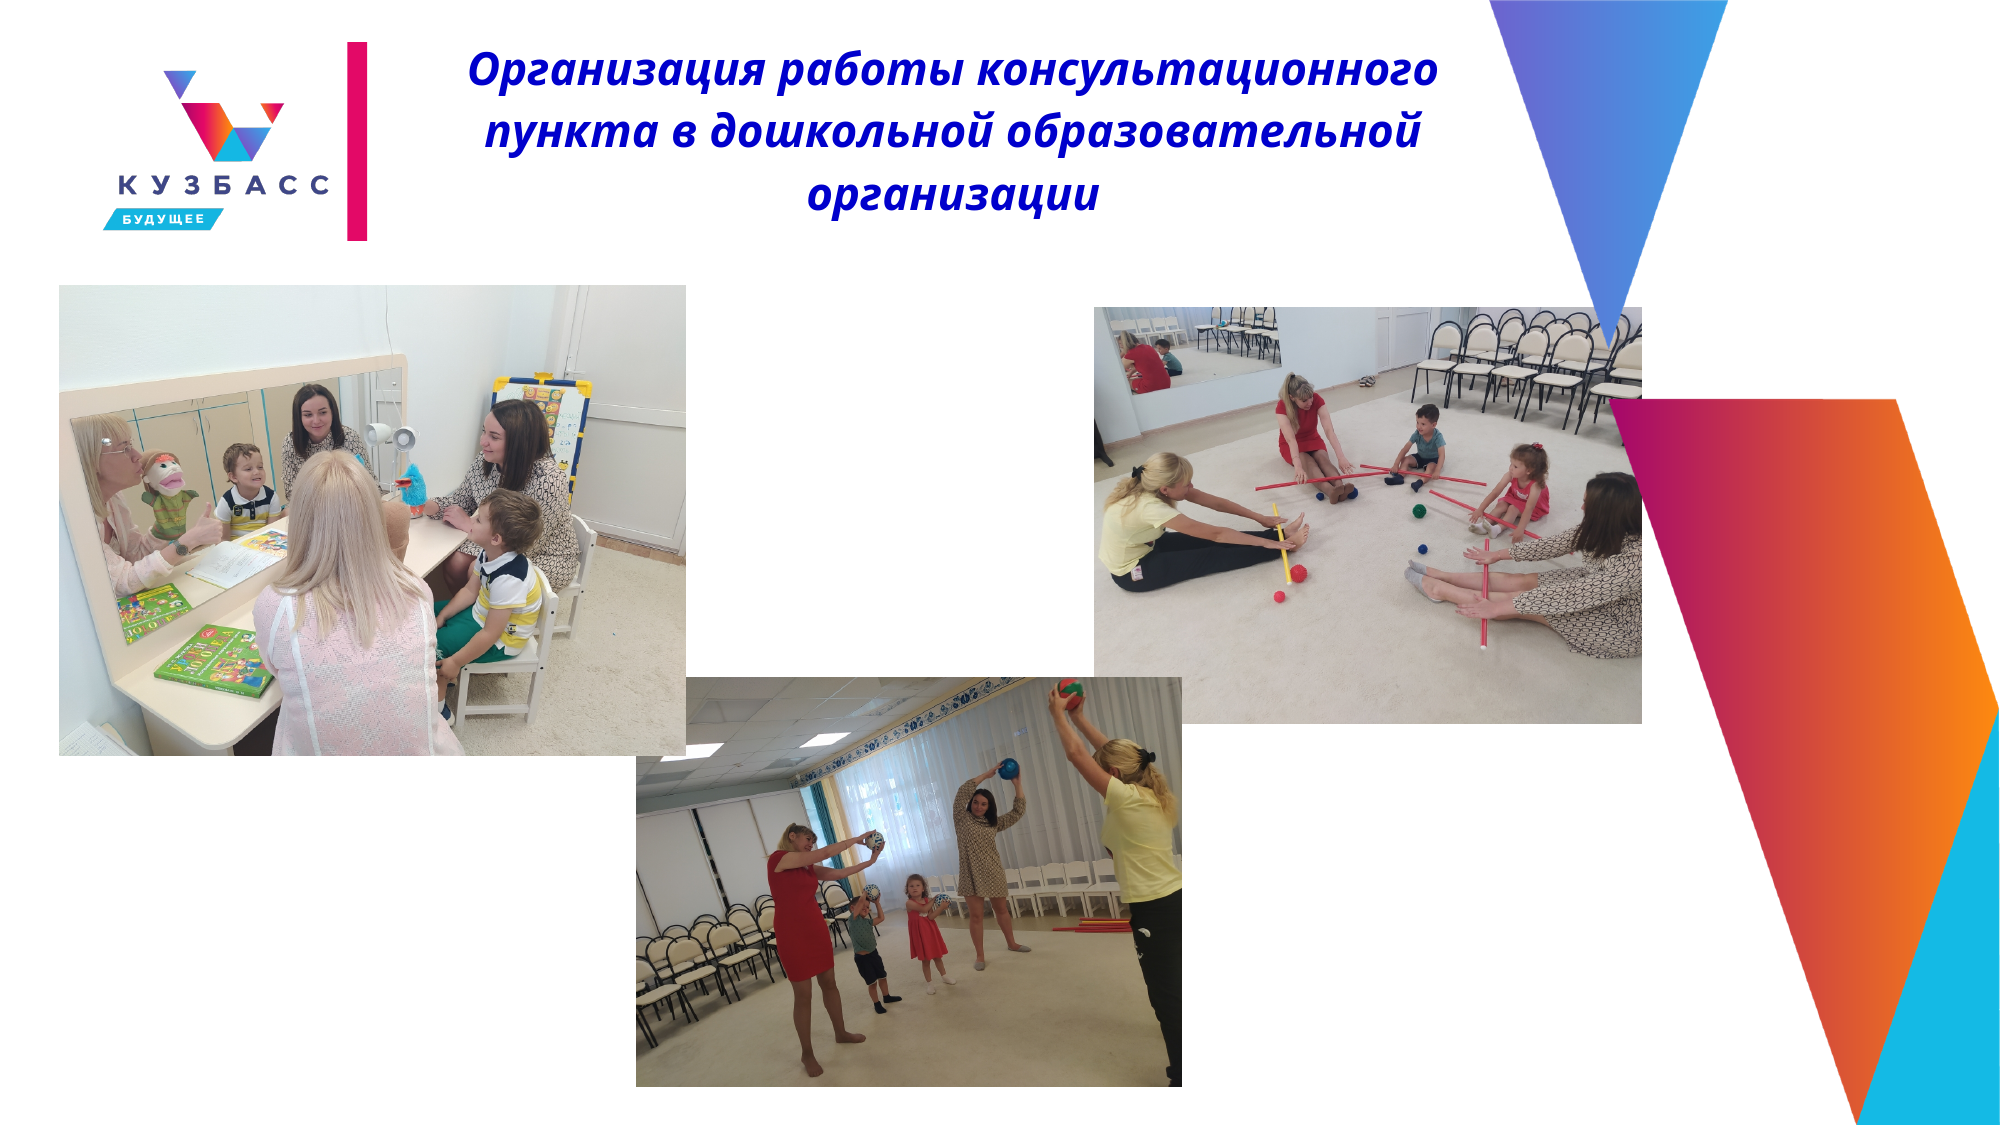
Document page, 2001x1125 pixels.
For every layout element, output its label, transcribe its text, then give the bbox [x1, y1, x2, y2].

text_box [347, 42, 368, 241]
text_box Организация работы консультационного пункта в дошкольной образовательной организации [378, 28, 1489, 210]
picture [59, 0, 2000, 1125]
picture [90, 37, 348, 246]
